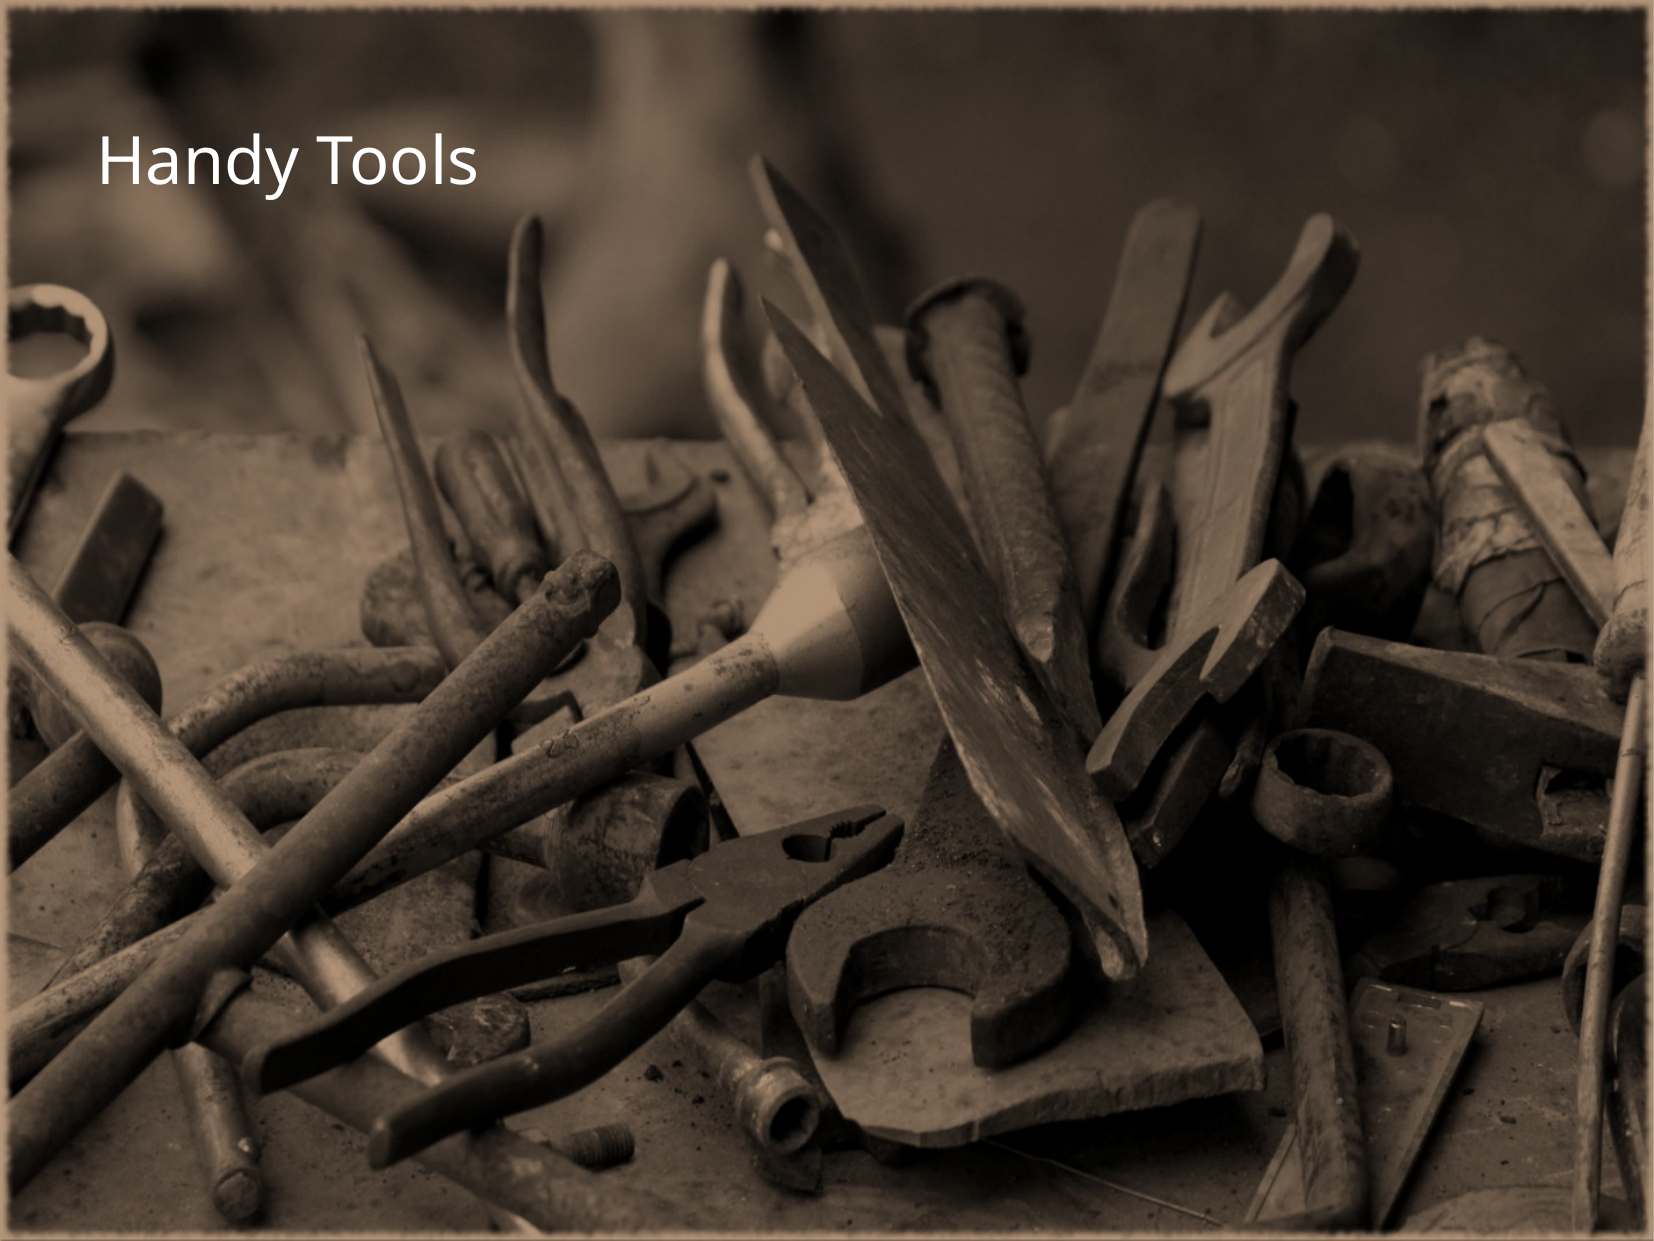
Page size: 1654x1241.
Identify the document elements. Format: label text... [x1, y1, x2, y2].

picture [0, 0, 1654, 1241]
text_box Handy Tools [81, 105, 1201, 236]
